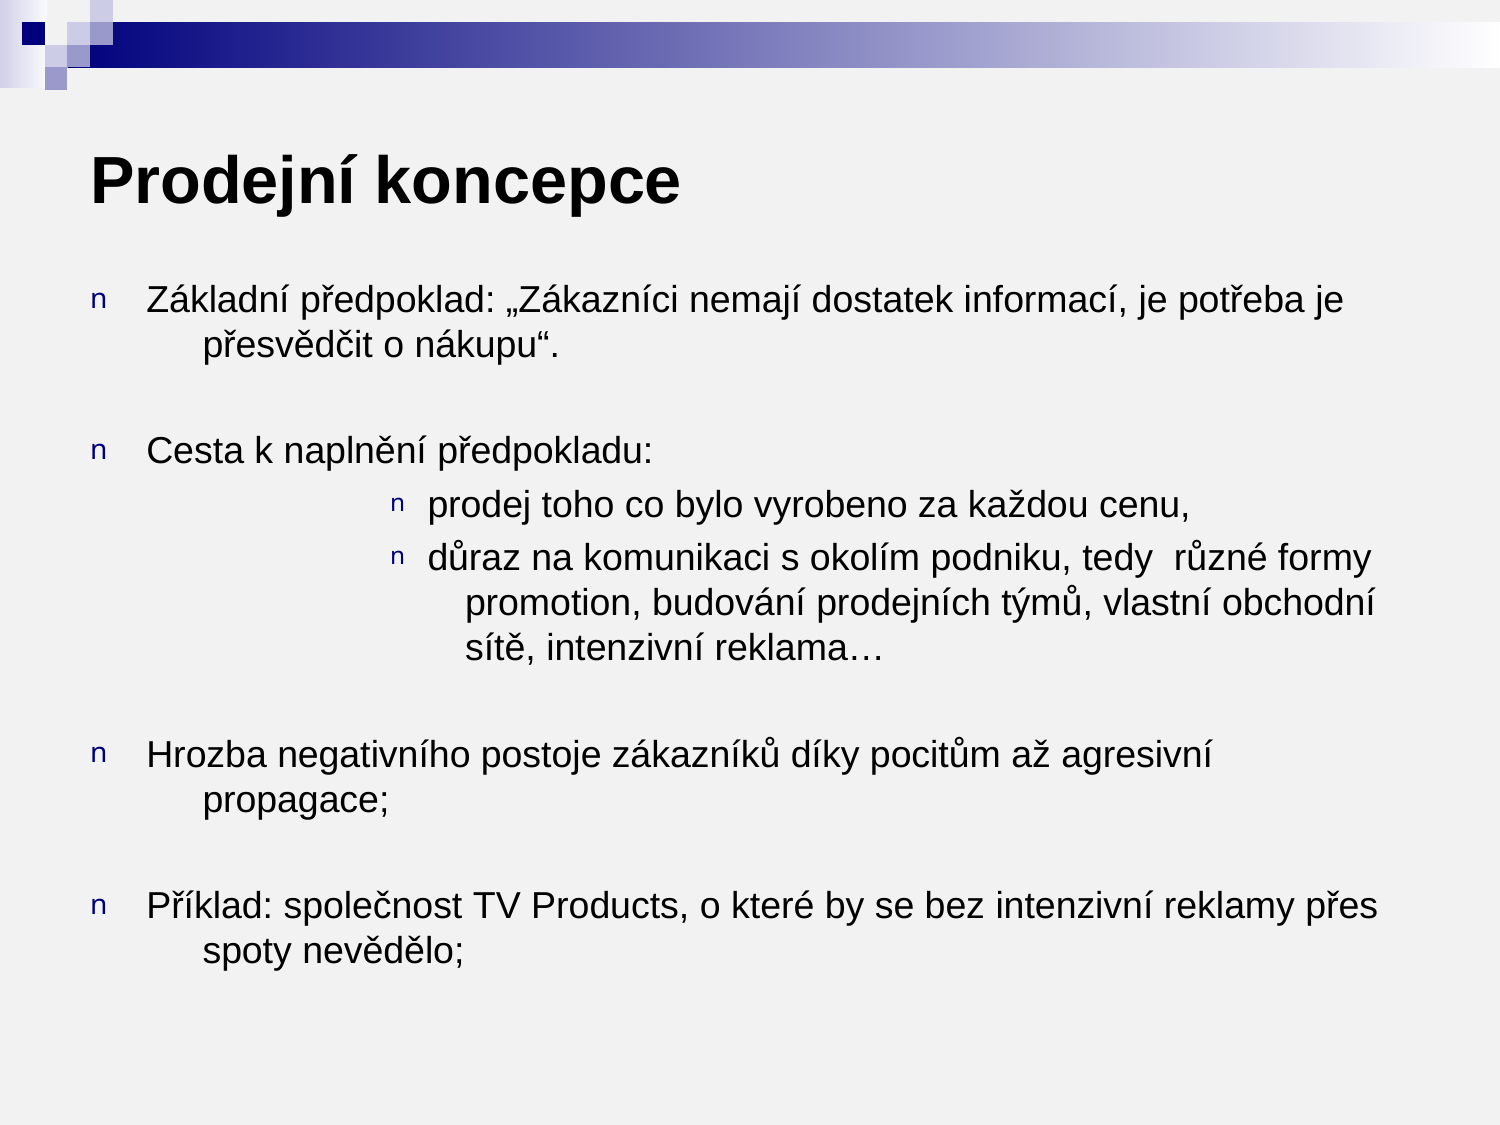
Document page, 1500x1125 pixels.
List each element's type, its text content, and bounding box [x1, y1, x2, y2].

title Prodejní koncepce [75, 75, 1426, 267]
list Základní předpoklad: „Zákazníci nemají dostatek informací, je potřeba je přesvědčit o nákupu“. Cesta k naplnění předpokladu: prodej toho co bylo vyrobeno za každou cenu, důraz na komunikaci s okolím podniku, tedy různé formy promotion, budování prodejních týmů, vlastní obchodní sítě, intenzivní reklama… Hrozba negativního postoje zákazníků díky pocitům až agresivní propagace; Příklad: společnost TV Products, o které by se bez intenzivní reklamy přes spoty nevědělo; [75, 267, 1426, 1000]
